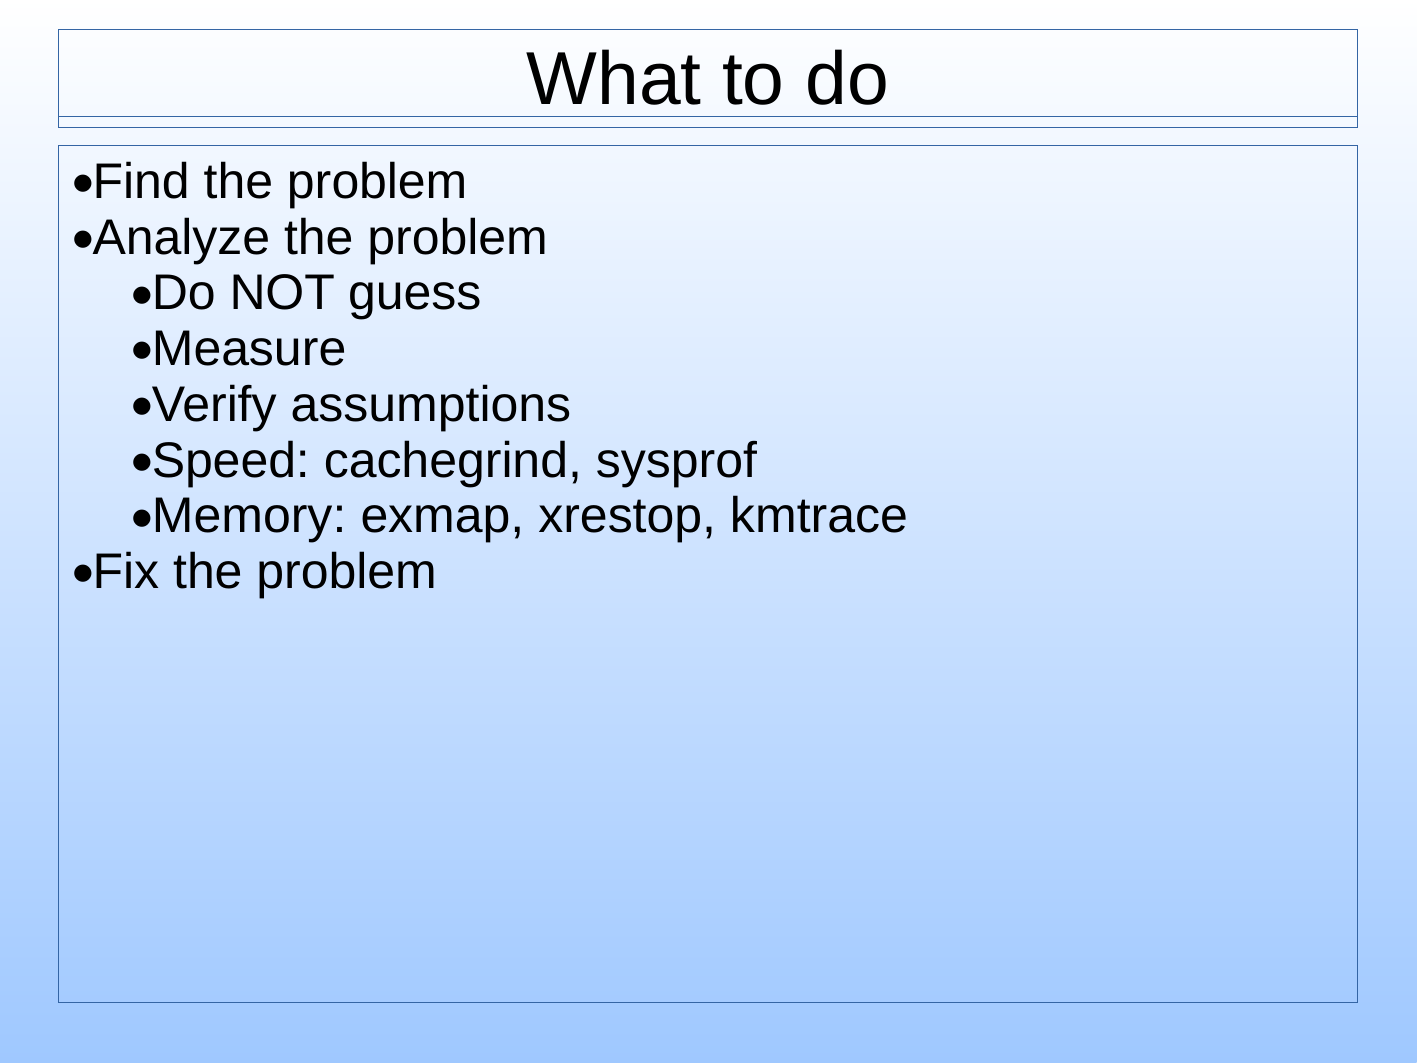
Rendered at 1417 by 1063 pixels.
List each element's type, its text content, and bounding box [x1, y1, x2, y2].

text_box What to do [58, 117, 1358, 121]
text_box Find the problem Analyze the problem Do NOT guess Measure Verify assumptions Speed: cachegrind, sysprof Memory: exmap, xrestop, kmtrace Fix the problem [58, 145, 1358, 1003]
text_box What to do [58, 29, 1358, 116]
